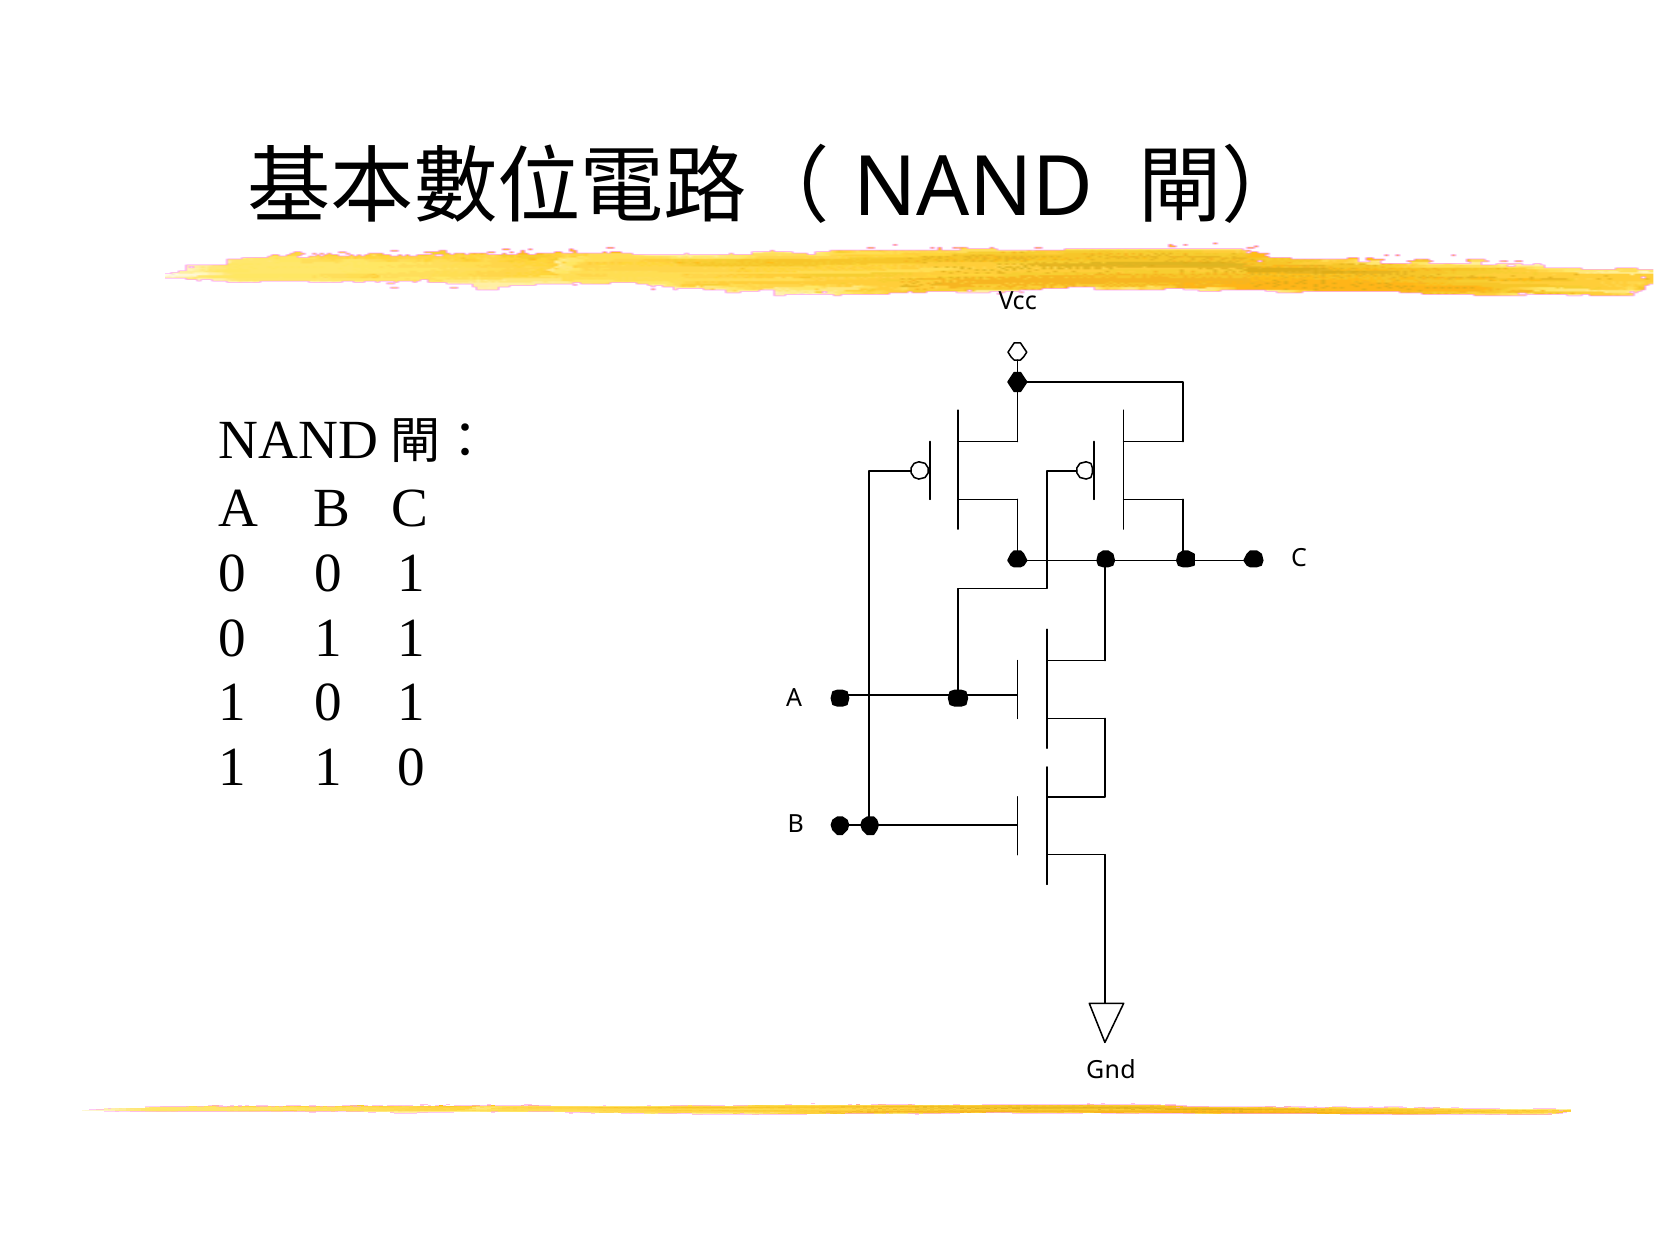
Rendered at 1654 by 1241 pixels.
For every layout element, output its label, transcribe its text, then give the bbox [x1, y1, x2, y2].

chart [757, 275, 1337, 1098]
picture [82, 1102, 1571, 1117]
title 基本數位電路（NAND 閘） [73, 25, 1479, 249]
picture [165, 237, 1654, 308]
text_box NAND閘： A B C 0 0 1 0 1 1 1 0 1 1 1 0 [203, 393, 507, 873]
